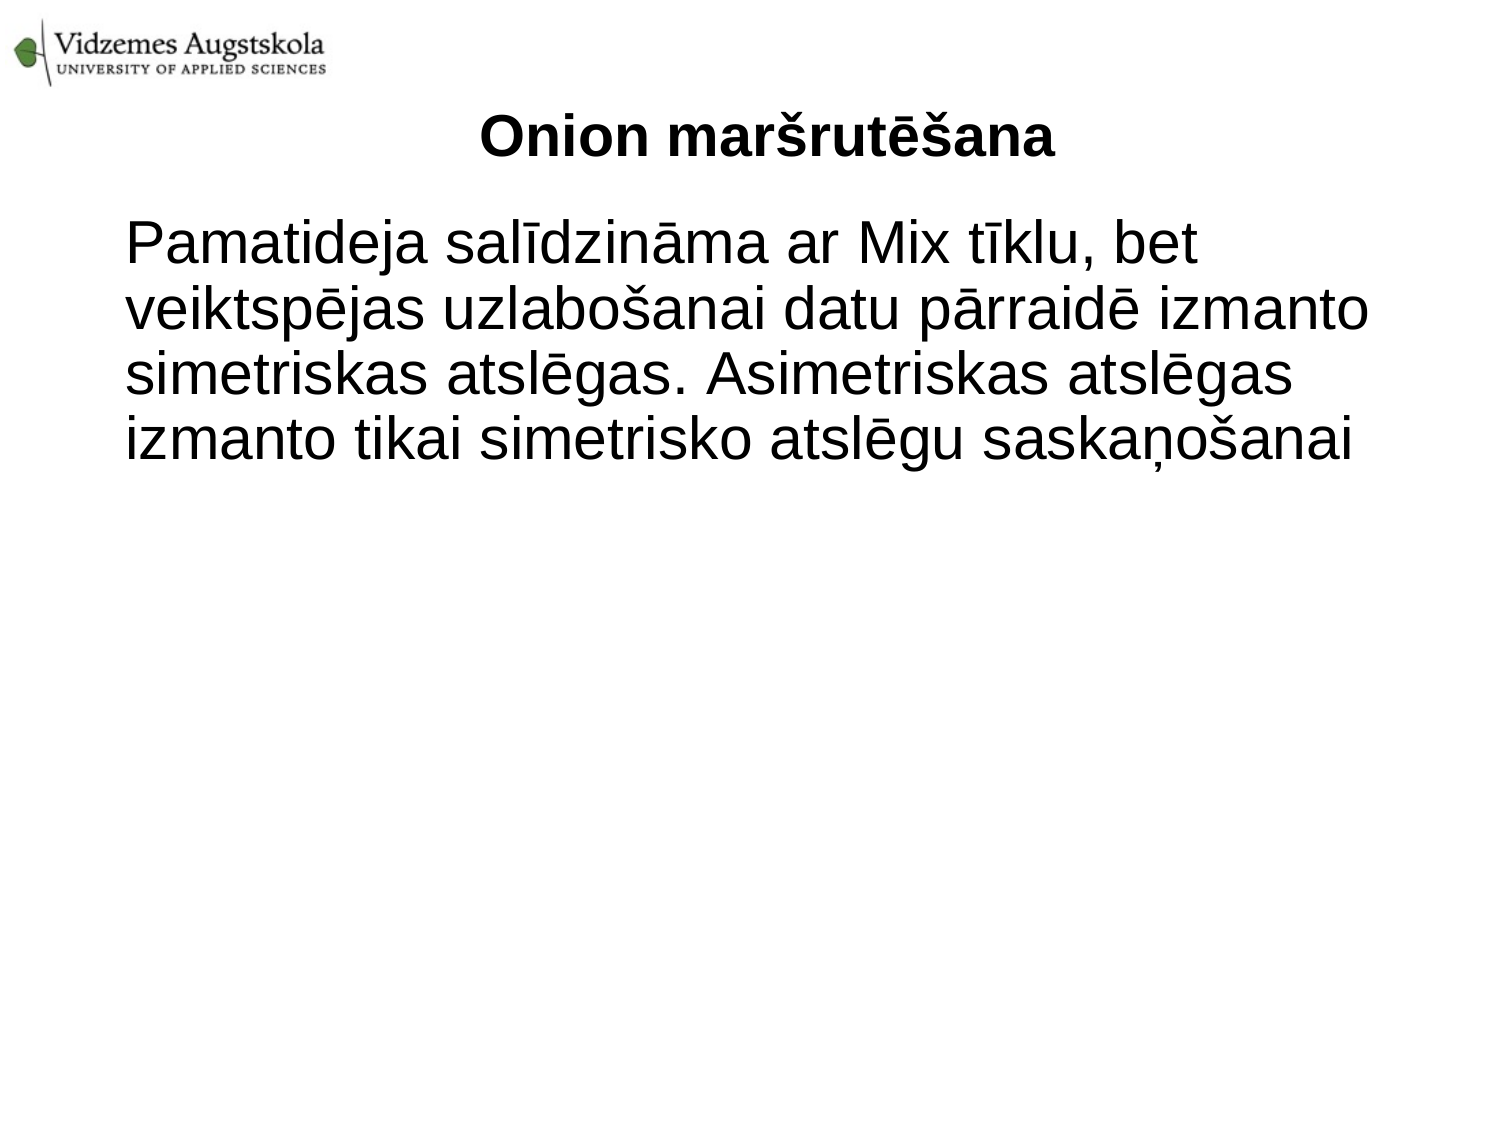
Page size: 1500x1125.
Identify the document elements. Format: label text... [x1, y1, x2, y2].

picture [5, 2, 334, 102]
list Pamatideja salīdzināma ar Mix tīklu, bet veiktspējas uzlabošanai datu pārraidē izmanto simetriskas atslēgas. Asimetriskas atslēgas izmanto tikai simetrisko atslēgu saskaņošanai [75, 204, 1395, 1075]
title Onion maršrutēšana [75, 44, 1425, 177]
